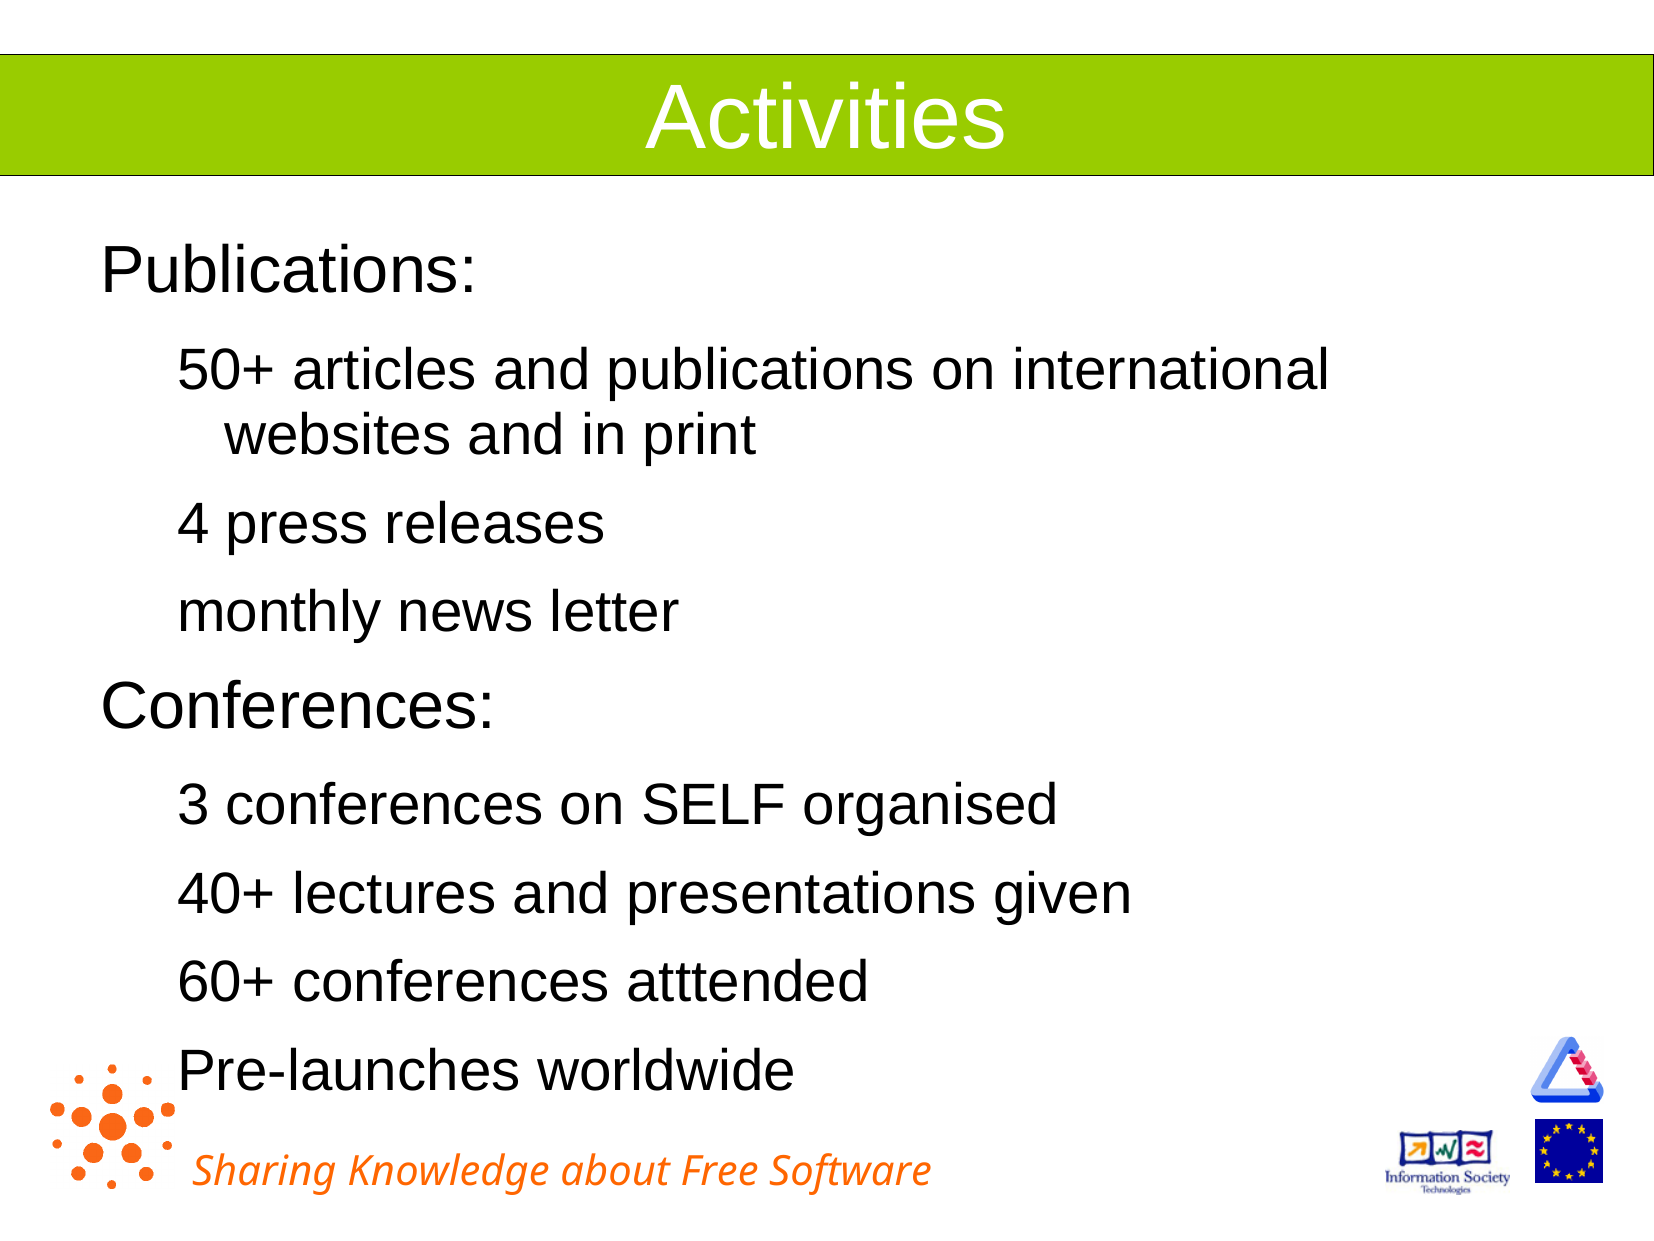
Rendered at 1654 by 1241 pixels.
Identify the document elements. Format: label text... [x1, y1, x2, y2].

picture [1571, 1036, 1604, 1104]
picture [1571, 1119, 1603, 1183]
title Activities [82, 13, 1571, 221]
picture [50, 1064, 82, 1189]
list Publications: 50+ articles and publications on international websites and in print 4 press releases monthly news letter Conferences: 3 conferences on SELF organised 40+ lectures and presentations given 60+ conferences atttended Pre-launches worldwide [82, 232, 1571, 1241]
